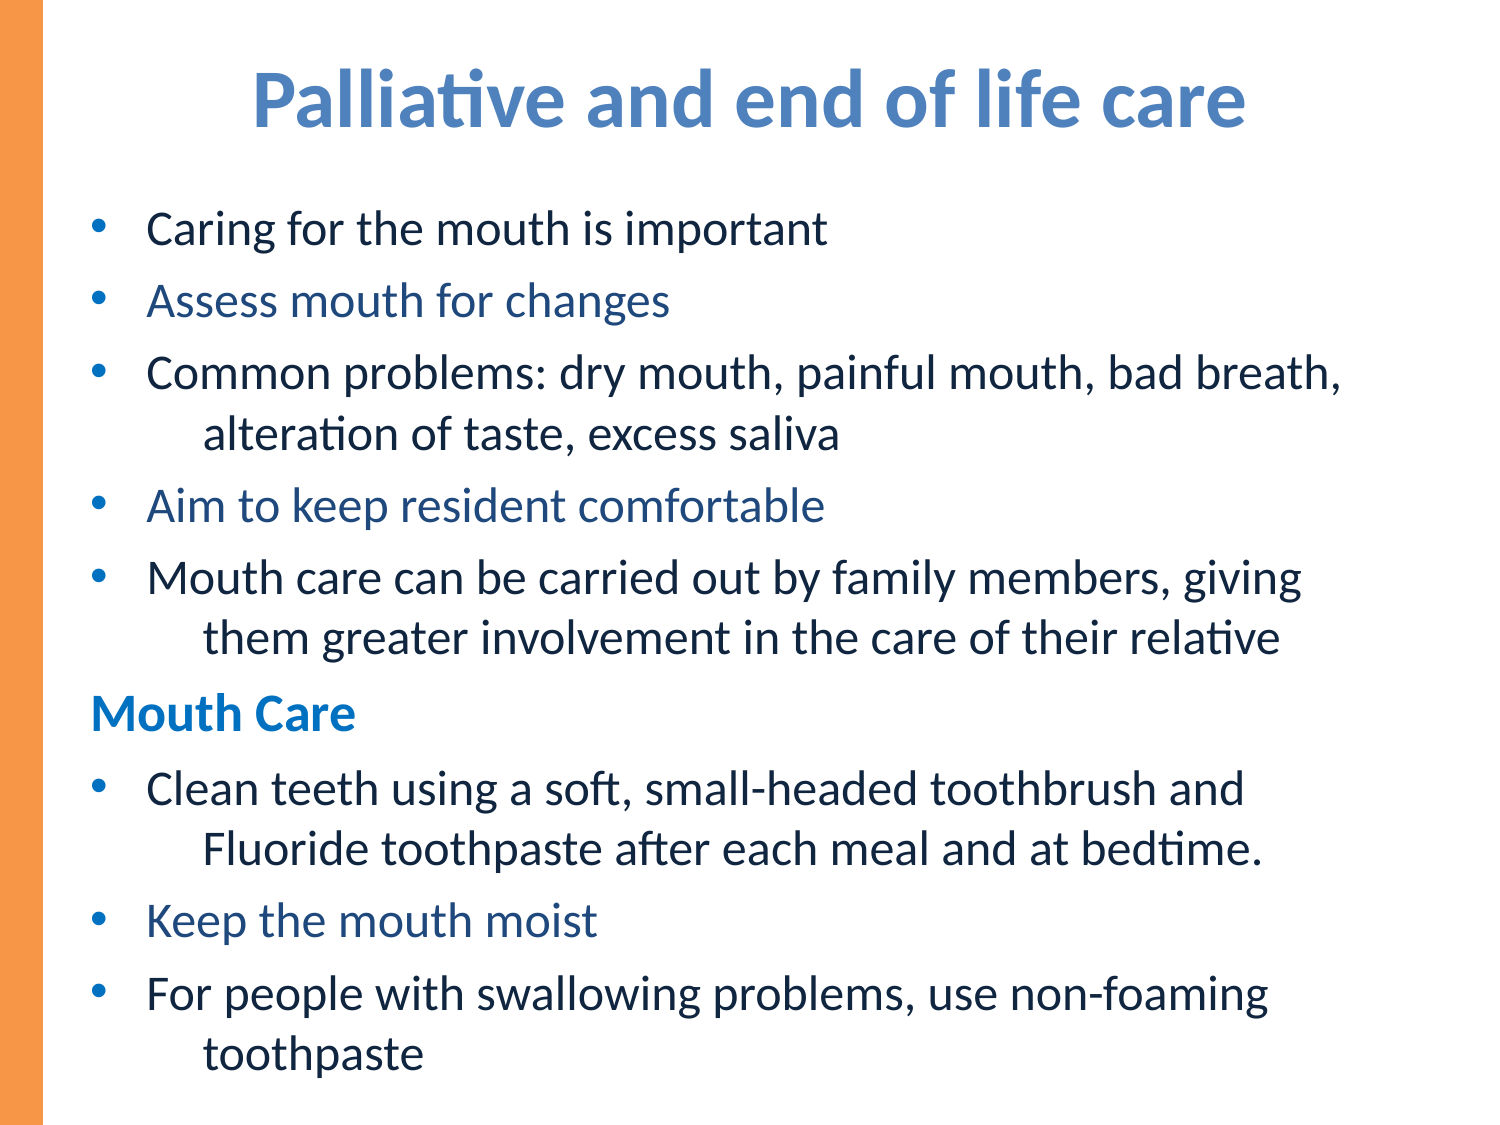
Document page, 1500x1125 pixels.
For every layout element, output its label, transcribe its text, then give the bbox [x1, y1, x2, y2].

title Palliative and end of life care [75, 0, 1426, 187]
text_box [0, 0, 41, 1125]
list Caring for the mouth is important Assess mouth for changes Common problems: dry mouth, painful mouth, bad breath, alteration of taste, excess saliva Aim to keep resident comfortable Mouth care can be carried out by family members, giving them greater involvement in the care of their relative Mouth Care Clean teeth using a soft, small-headed toothbrush and Fluoride toothpaste after each meal and at bedtime. Keep the mouth moist For people with swallowing problems, use non-foaming toothpaste [75, 187, 1426, 1099]
